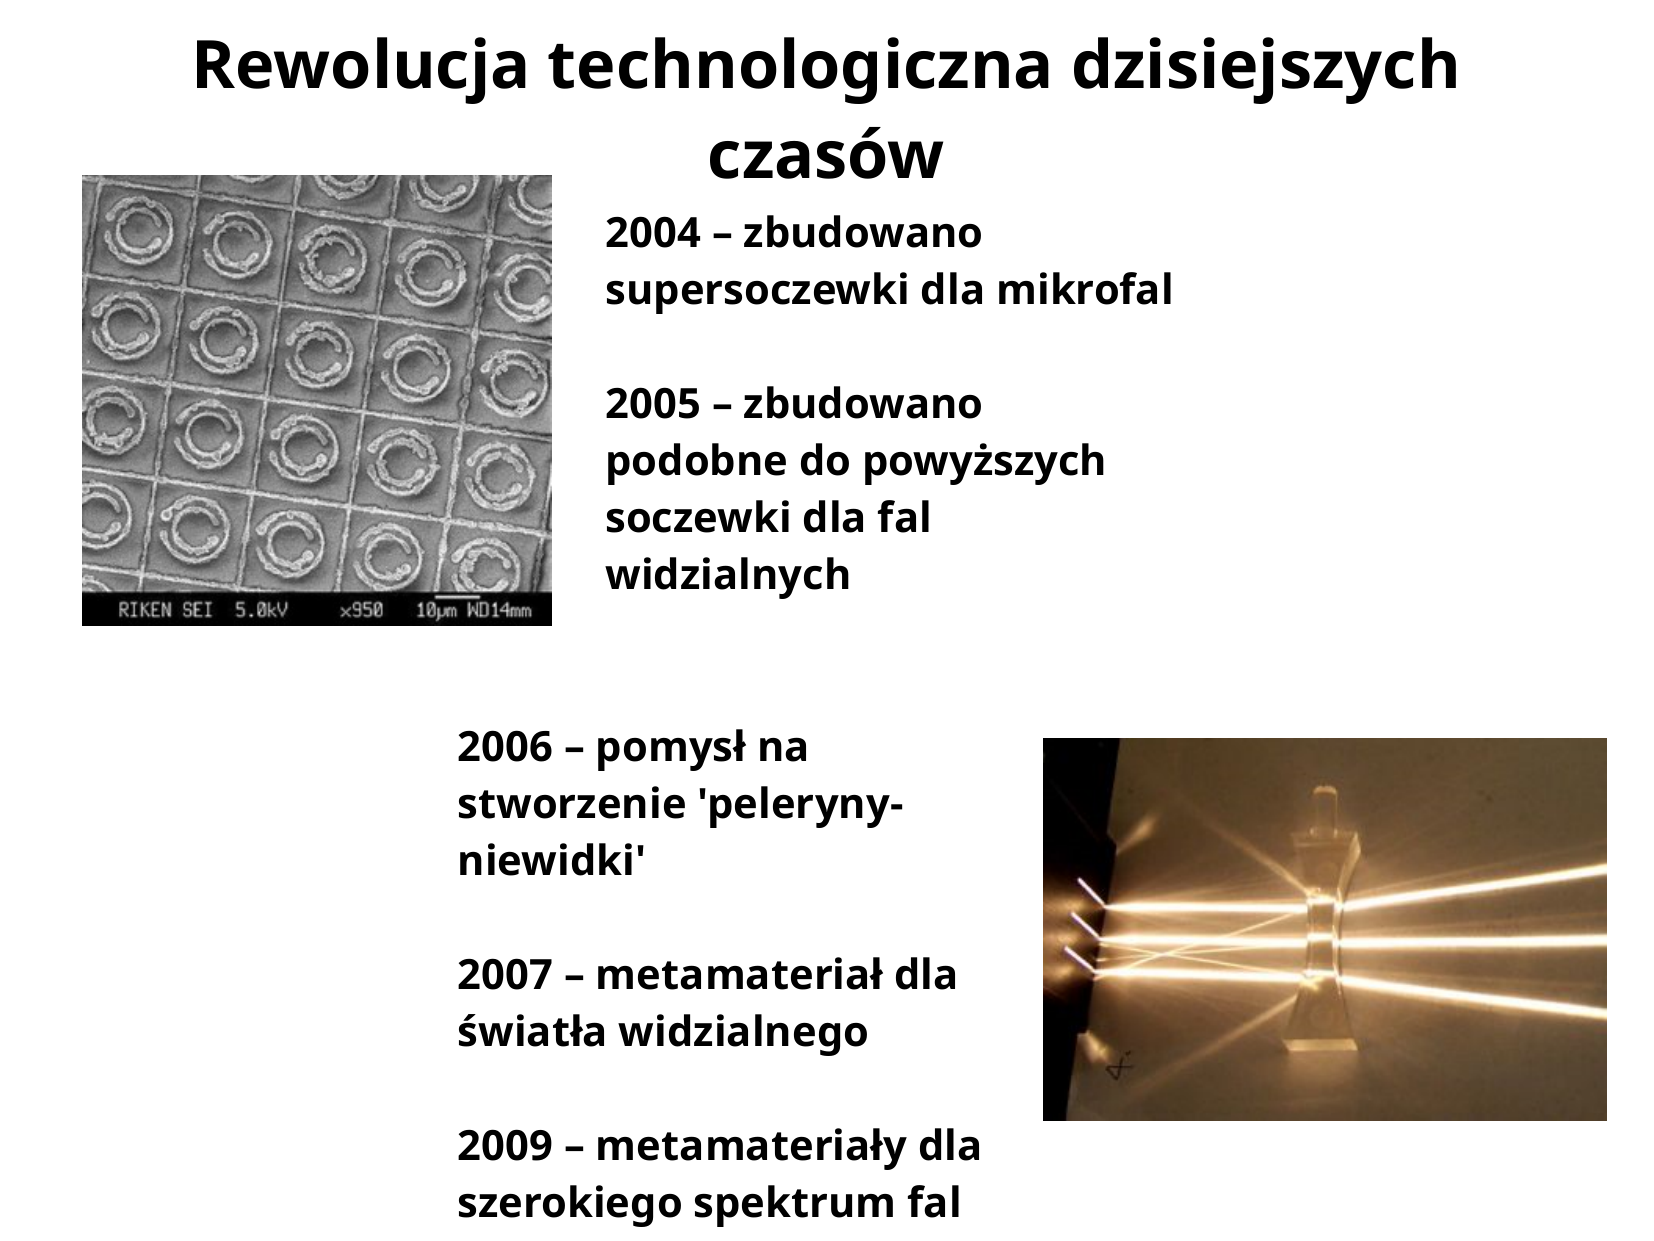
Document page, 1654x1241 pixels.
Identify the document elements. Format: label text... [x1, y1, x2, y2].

title Rewolucja technologiczna dzisiejszych czasów [82, 56, 1571, 250]
text_box 2004 – zbudowano supersoczewki dla mikrofal 2005 – zbudowano podobne do powyższych soczewki dla fal widzialnych [590, 195, 1192, 566]
picture [82, 175, 552, 626]
text_box 2006 – pomysł na stworzenie 'peleryny-niewidki' 2007 – metamateriał dla światła widzialnego 2009 – metamateriały dla szerokiego spektrum fal [442, 709, 1044, 1182]
picture [1043, 738, 1607, 1121]
